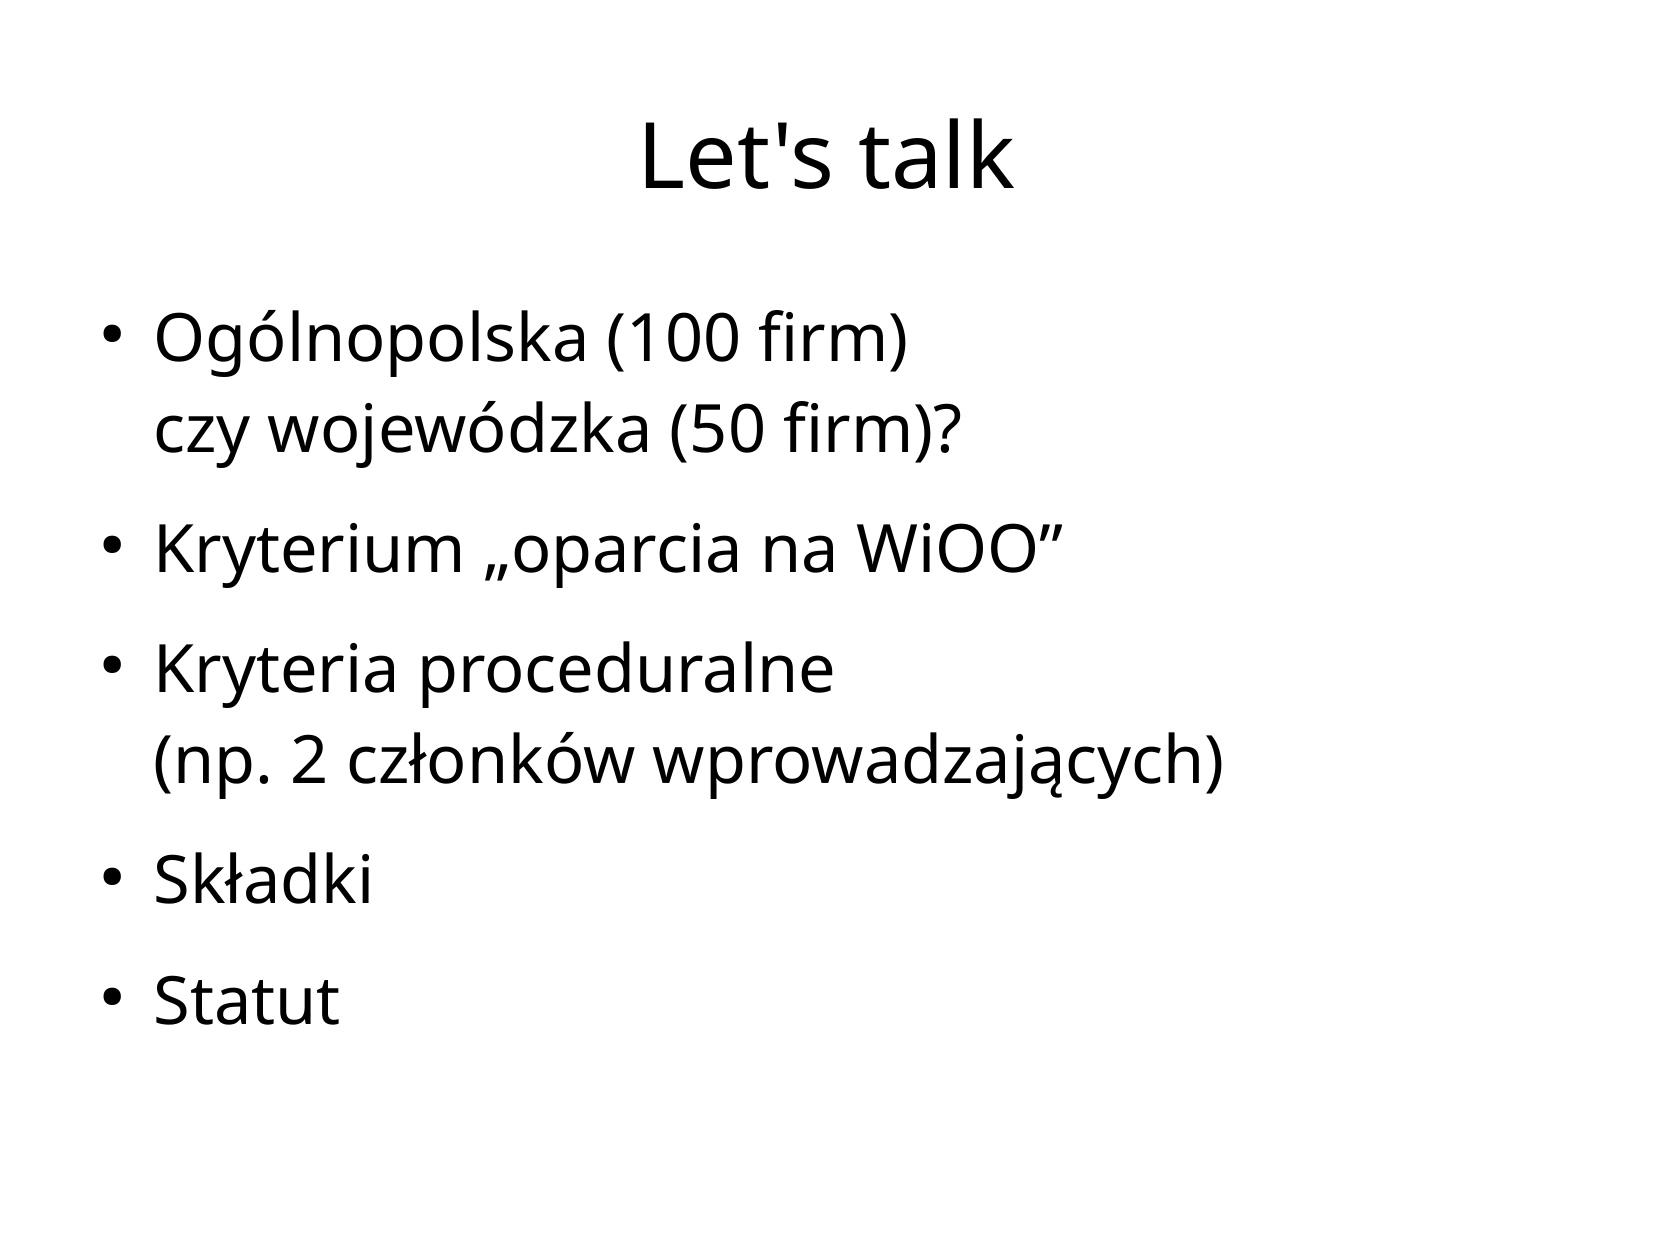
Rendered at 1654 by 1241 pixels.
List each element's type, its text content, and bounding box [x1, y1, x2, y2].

title Let's talk [82, 49, 1571, 257]
list Ogólnopolska (100 firm) czy wojewódzka (50 firm)? Kryterium „oparcia na WiOO” Kryteria proceduralne (np. 2 członków wprowadzających) Składki Statut [82, 290, 1538, 1189]
